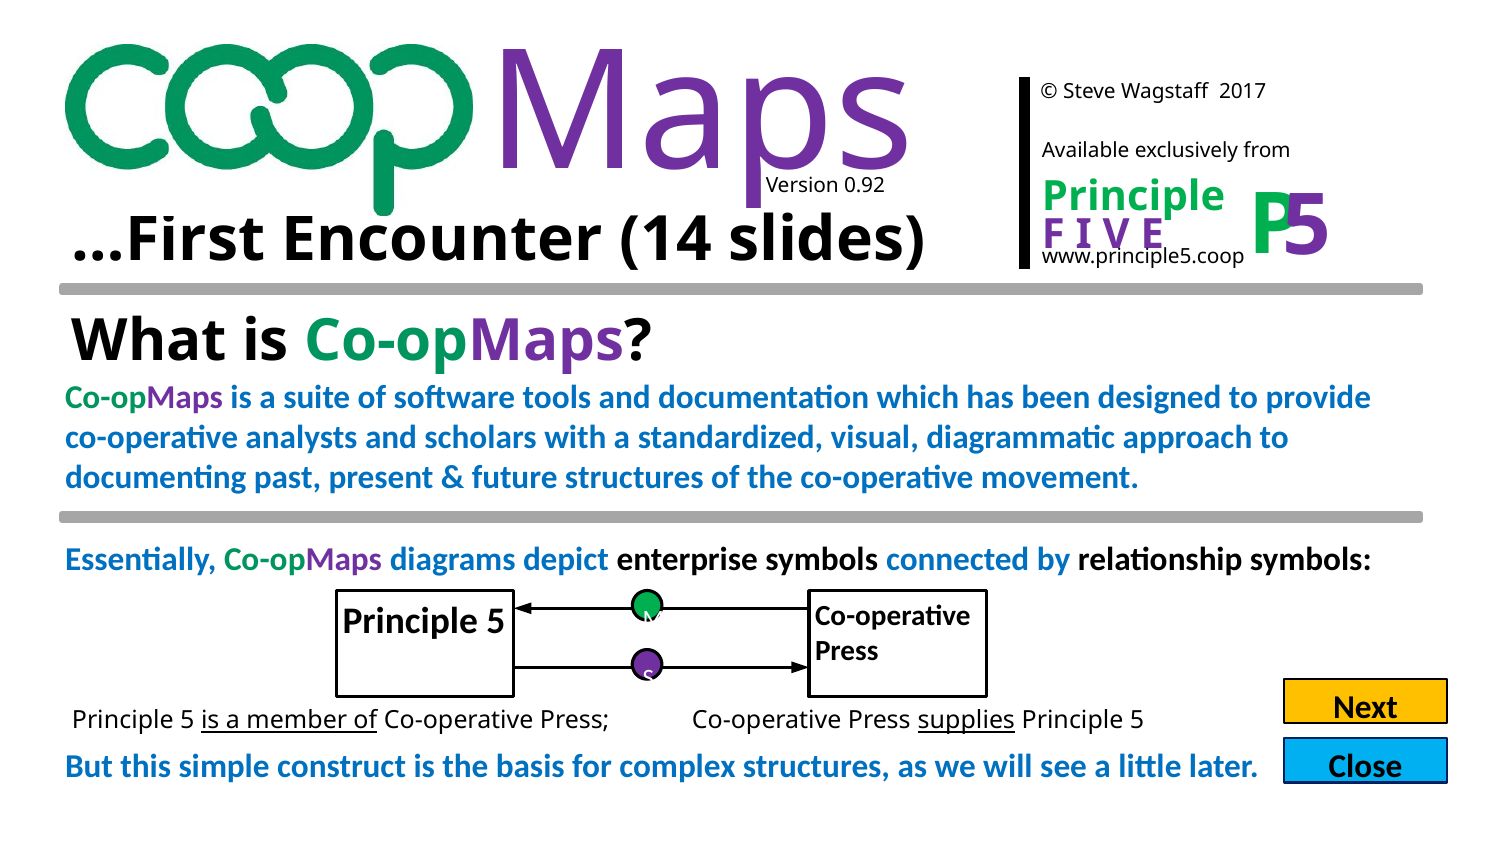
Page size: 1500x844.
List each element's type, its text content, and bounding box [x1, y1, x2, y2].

text_box Co-opMaps is a suite of software tools and documentation which has been designed to provide co-operative analysts and scholars with a standardized, visual, diagrammatic approach to documenting past, present & future structures of the co-operative movement. [59, 369, 1418, 488]
text_box Available exclusively from [1030, 126, 1357, 162]
text_box www.principle5.coop [1029, 232, 1357, 278]
text_box But this simple construct is the basis for complex structures, as we will see a little later. [59, 738, 1270, 783]
text_box [62, 513, 1421, 520]
text_box Principle 5 is a member of Co-operative Press; [59, 696, 650, 738]
text_box Next [1284, 679, 1447, 724]
text_box [62, 286, 1421, 293]
text_box P [1236, 161, 1332, 251]
text_box …First Encounter (14 slides) [59, 191, 968, 281]
text_box Co-operative Press supplies Principle 5 [679, 696, 1211, 738]
text_box Close [1284, 738, 1447, 783]
text_box What is Co-opMaps? [59, 295, 680, 379]
text_box [1019, 77, 1030, 269]
text_box © Steve Wagstaff 2017 [1027, 67, 1294, 112]
text_box F I V E [1029, 200, 1236, 232]
text_box Maps [472, 0, 938, 212]
text_box Principle 5 [337, 591, 514, 696]
text_box Essentially, Co-opMaps diagrams depict enterprise symbols connected by relationship symbols: [59, 531, 1418, 576]
text_box S [632, 649, 662, 680]
text_box 5 [1269, 162, 1366, 251]
text_box M [632, 590, 662, 620]
picture [59, 44, 473, 216]
text_box Co-operative Press [809, 591, 986, 696]
text_box Principle [1029, 161, 1236, 200]
